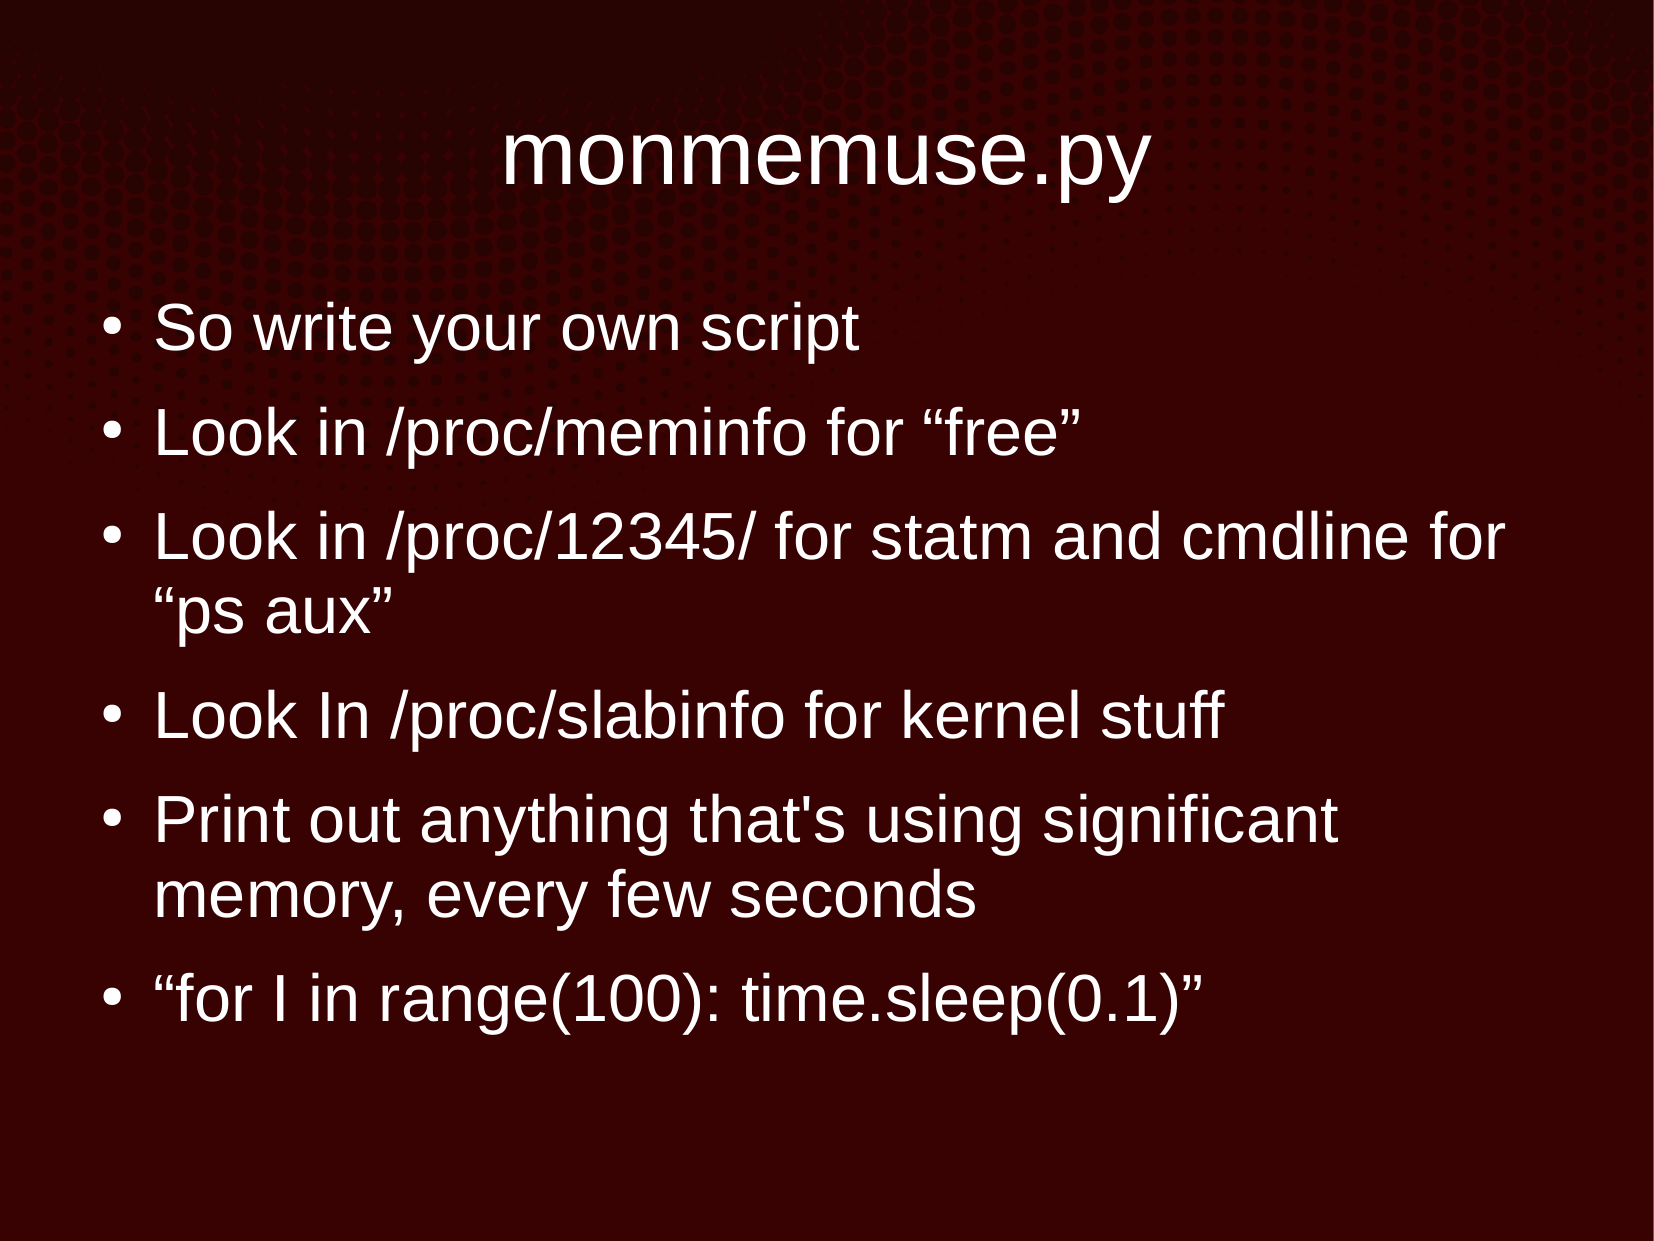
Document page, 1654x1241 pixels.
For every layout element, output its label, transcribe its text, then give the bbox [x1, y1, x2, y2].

list So write your own script Look in /proc/meminfo for “free” Look in /proc/12345/ for statm and cmdline for “ps aux” Look In /proc/slabinfo for kernel stuff Print out anything that's using significant memory, every few seconds “for I in range(100): time.sleep(0.1)” [82, 290, 1571, 1109]
title monmemuse.py [82, 49, 1571, 257]
picture [0, 0, 1654, 1241]
